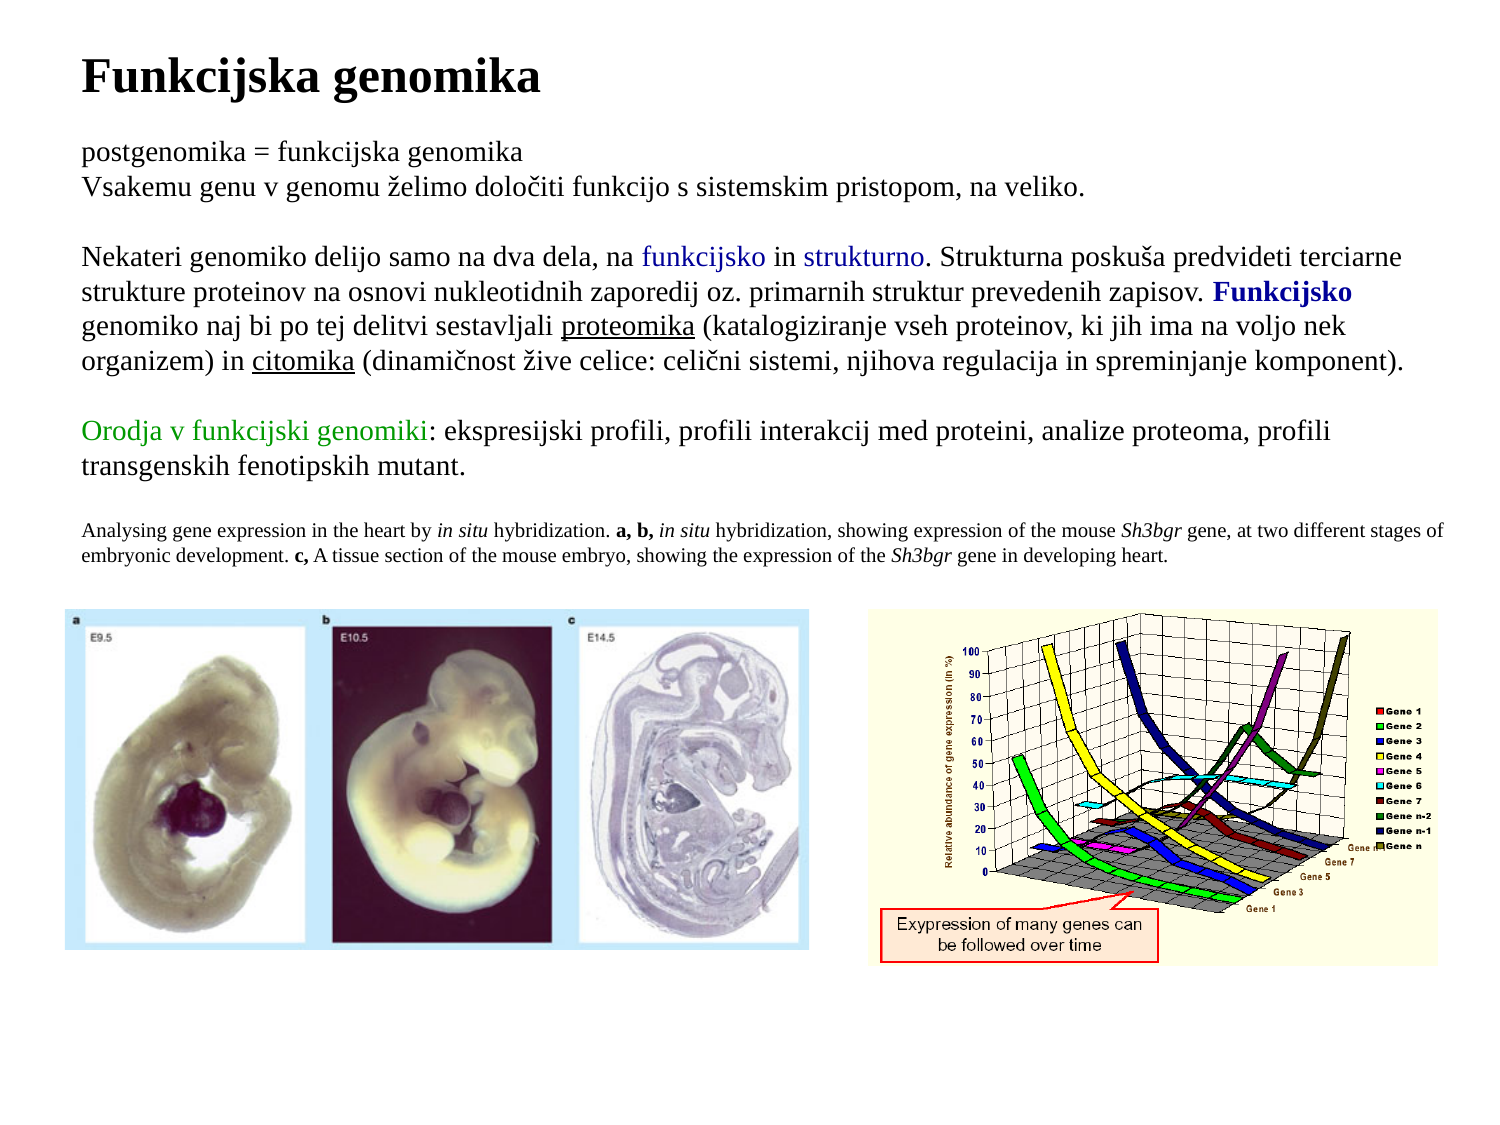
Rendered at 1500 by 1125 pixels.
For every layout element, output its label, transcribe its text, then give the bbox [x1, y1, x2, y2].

picture [64, 609, 810, 950]
picture [868, 609, 1438, 966]
text_box Funkcijska genomika postgenomika = funkcijska genomika Vsakemu genu v genomu želimo določiti funkcijo s sistemskim pristopom, na veliko. Nekateri genomiko delijo samo na dva dela, na funkcijsko in strukturno. Strukturna poskuša predvideti terciarne strukture proteinov na osnovi nukleotidnih zaporedij oz. primarnih struktur prevedenih zapisov. Funkcijsko genomiko naj bi po tej delitvi sestavljali proteomika (katalogiziranje vseh proteinov, ki jih ima na voljo nek organizem) in citomika (dinamičnost žive celice: celični sistemi, njihova regulacija in spreminjanje komponent). Orodja v funkcijski genomiki: ekspresijski profili, profili interakcij med proteini, analize proteoma, profili transgenskih fenotipskih mutant. Analysing gene expression in the heart by in situ hybridization. a, b, in situ hybridization, showing expression of the mouse Sh3bgr gene, at two different stages of embryonic development. c, A tissue section of the mouse embryo, showing the expression of the Sh3bgr gene in developing heart. [66, 34, 1467, 574]
